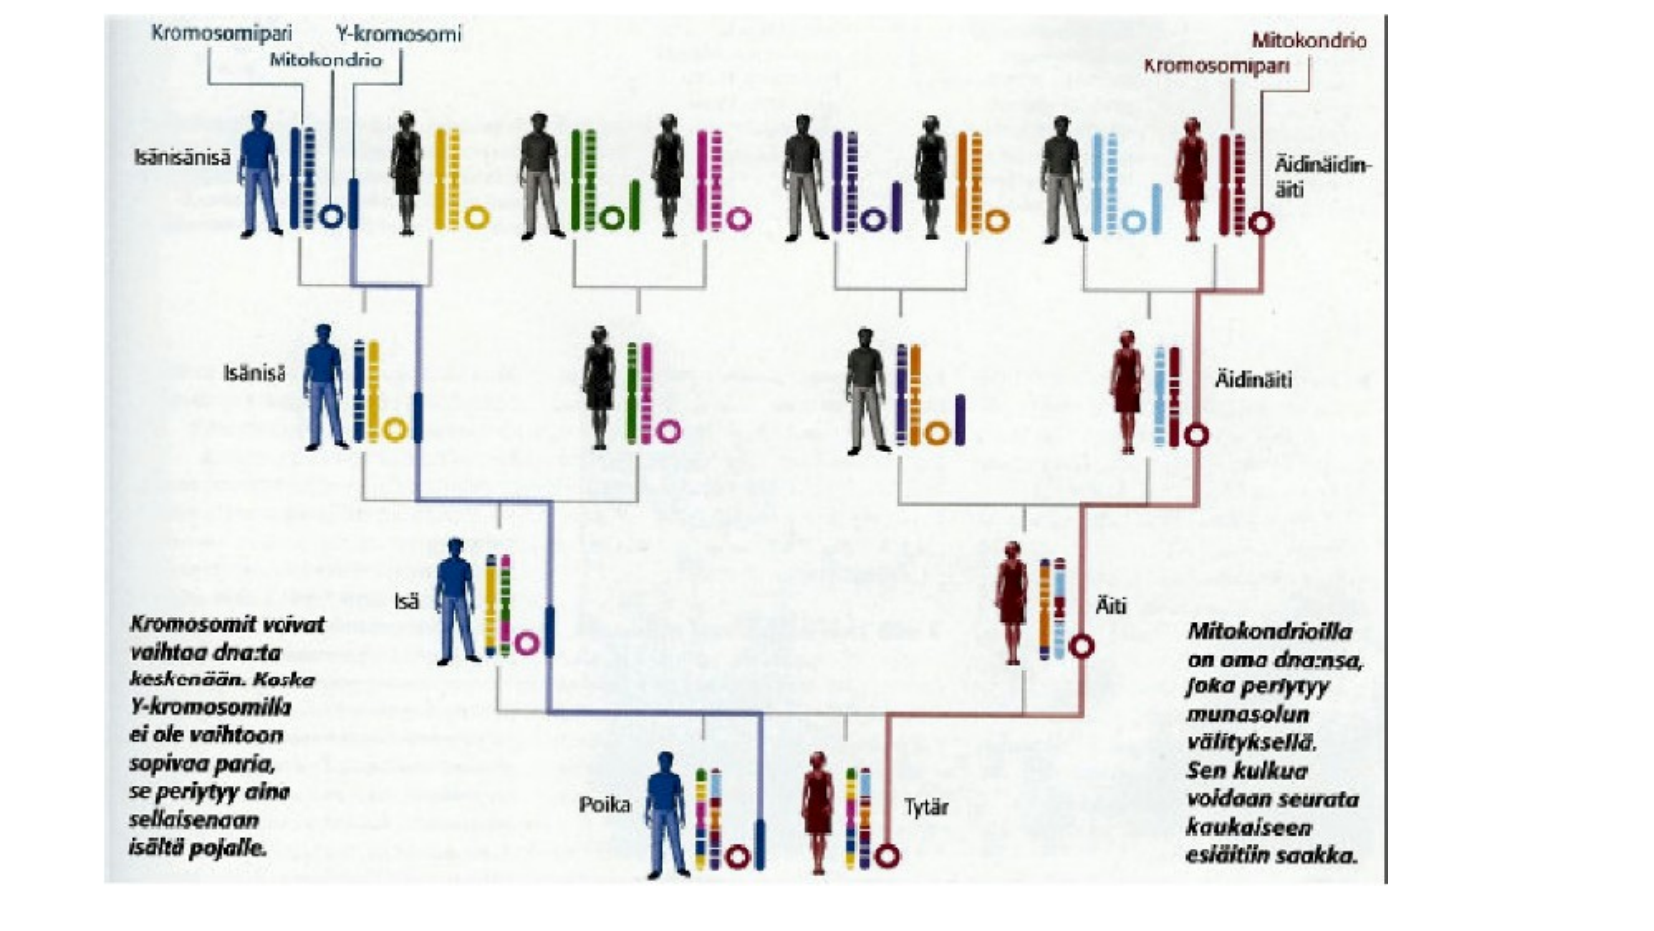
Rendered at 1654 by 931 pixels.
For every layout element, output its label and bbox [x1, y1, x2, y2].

picture [103, 13, 1388, 886]
